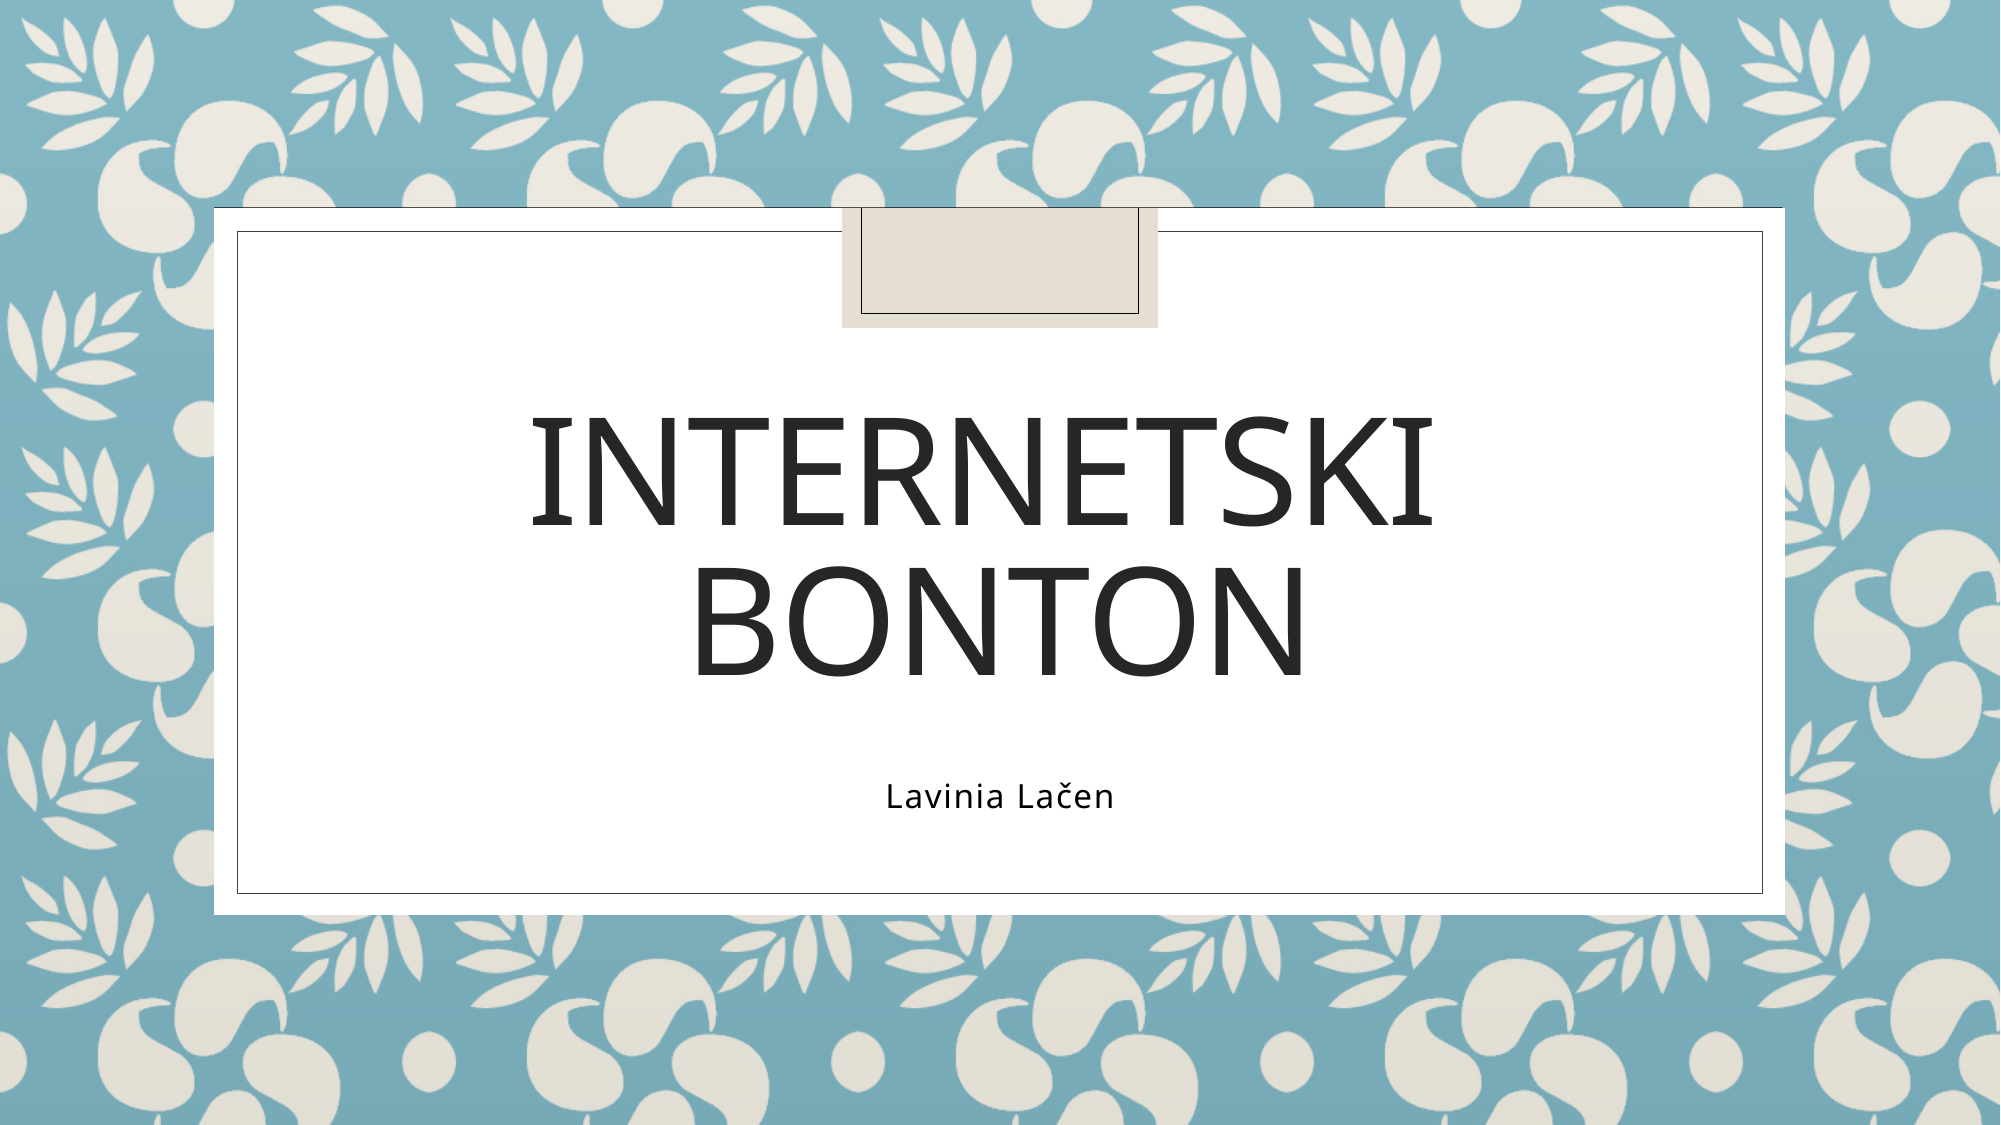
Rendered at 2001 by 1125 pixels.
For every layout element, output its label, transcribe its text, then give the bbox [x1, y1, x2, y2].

subtitle Lavinia Lačen [256, 768, 1745, 844]
title Internetski bonton [256, 343, 1744, 768]
